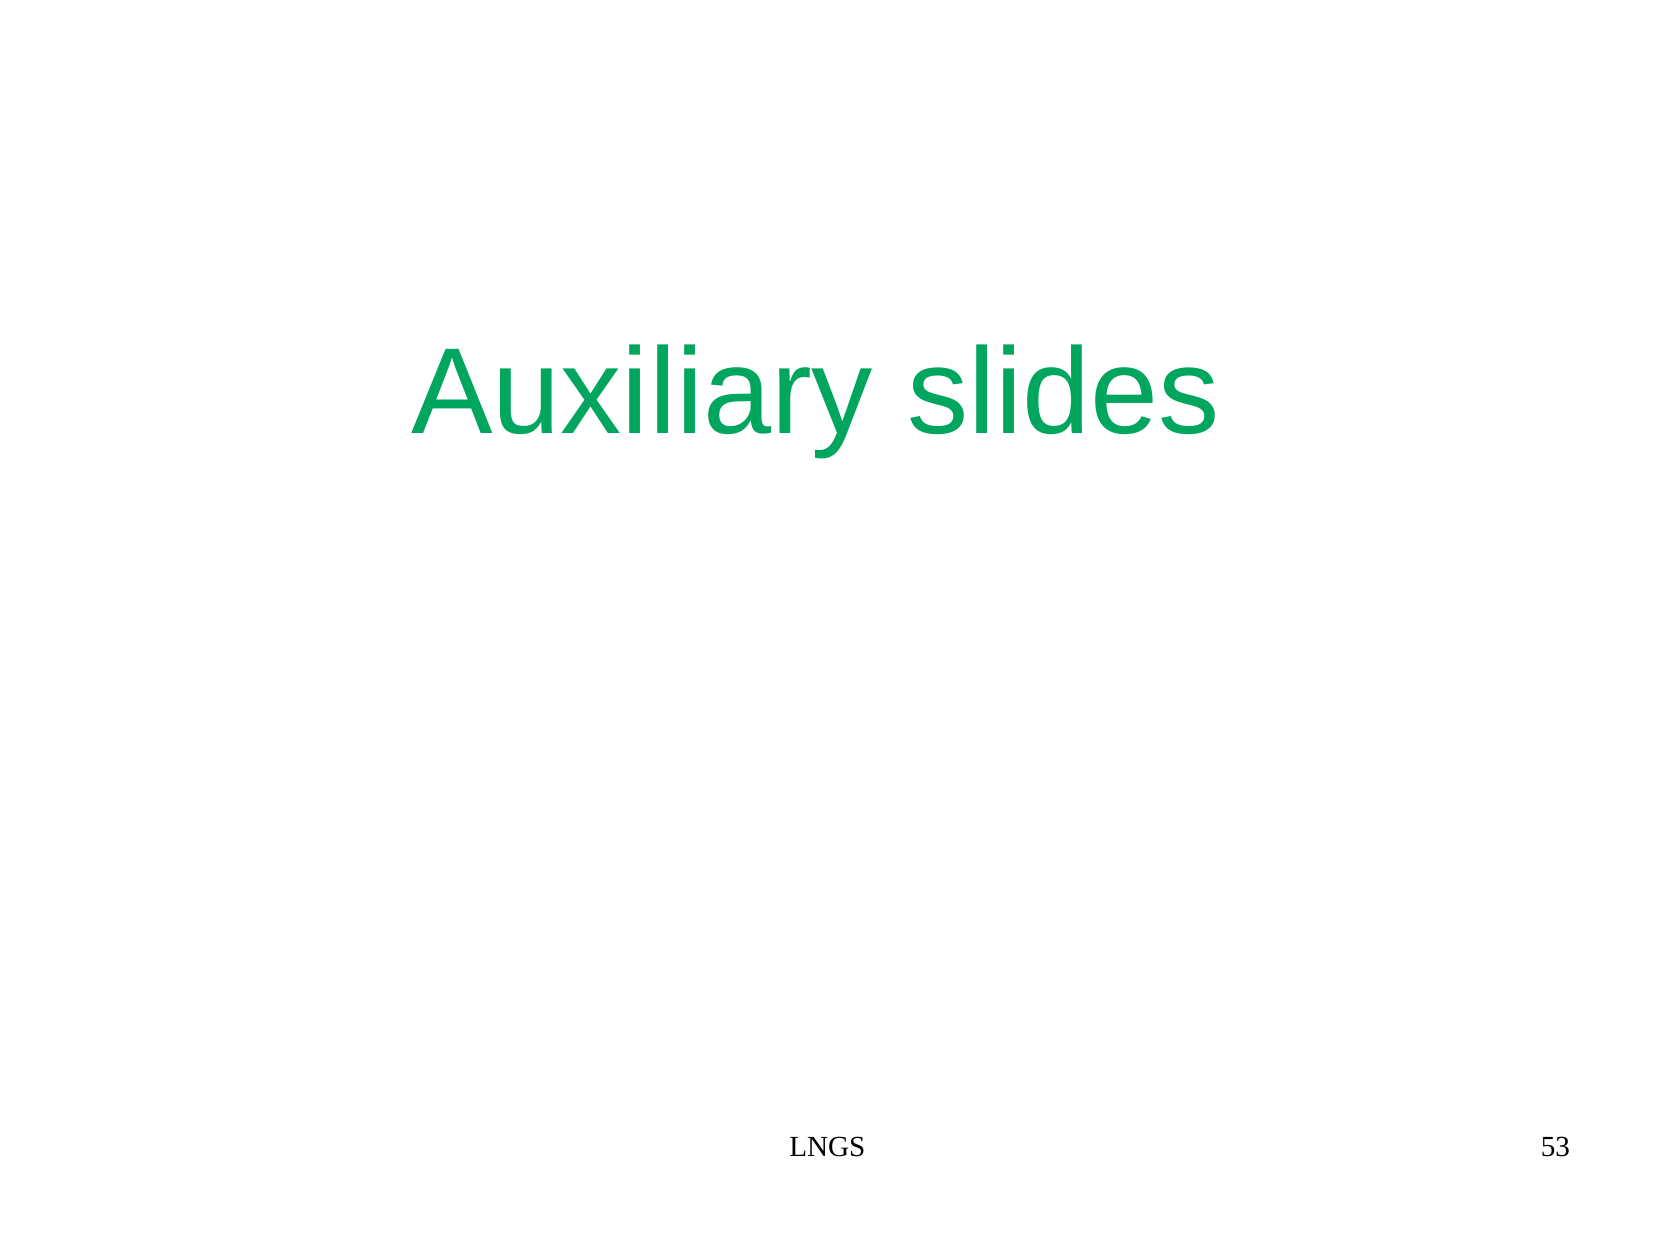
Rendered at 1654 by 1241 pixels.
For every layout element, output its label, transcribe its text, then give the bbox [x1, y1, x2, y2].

title Auxiliary slides [72, 287, 1561, 496]
